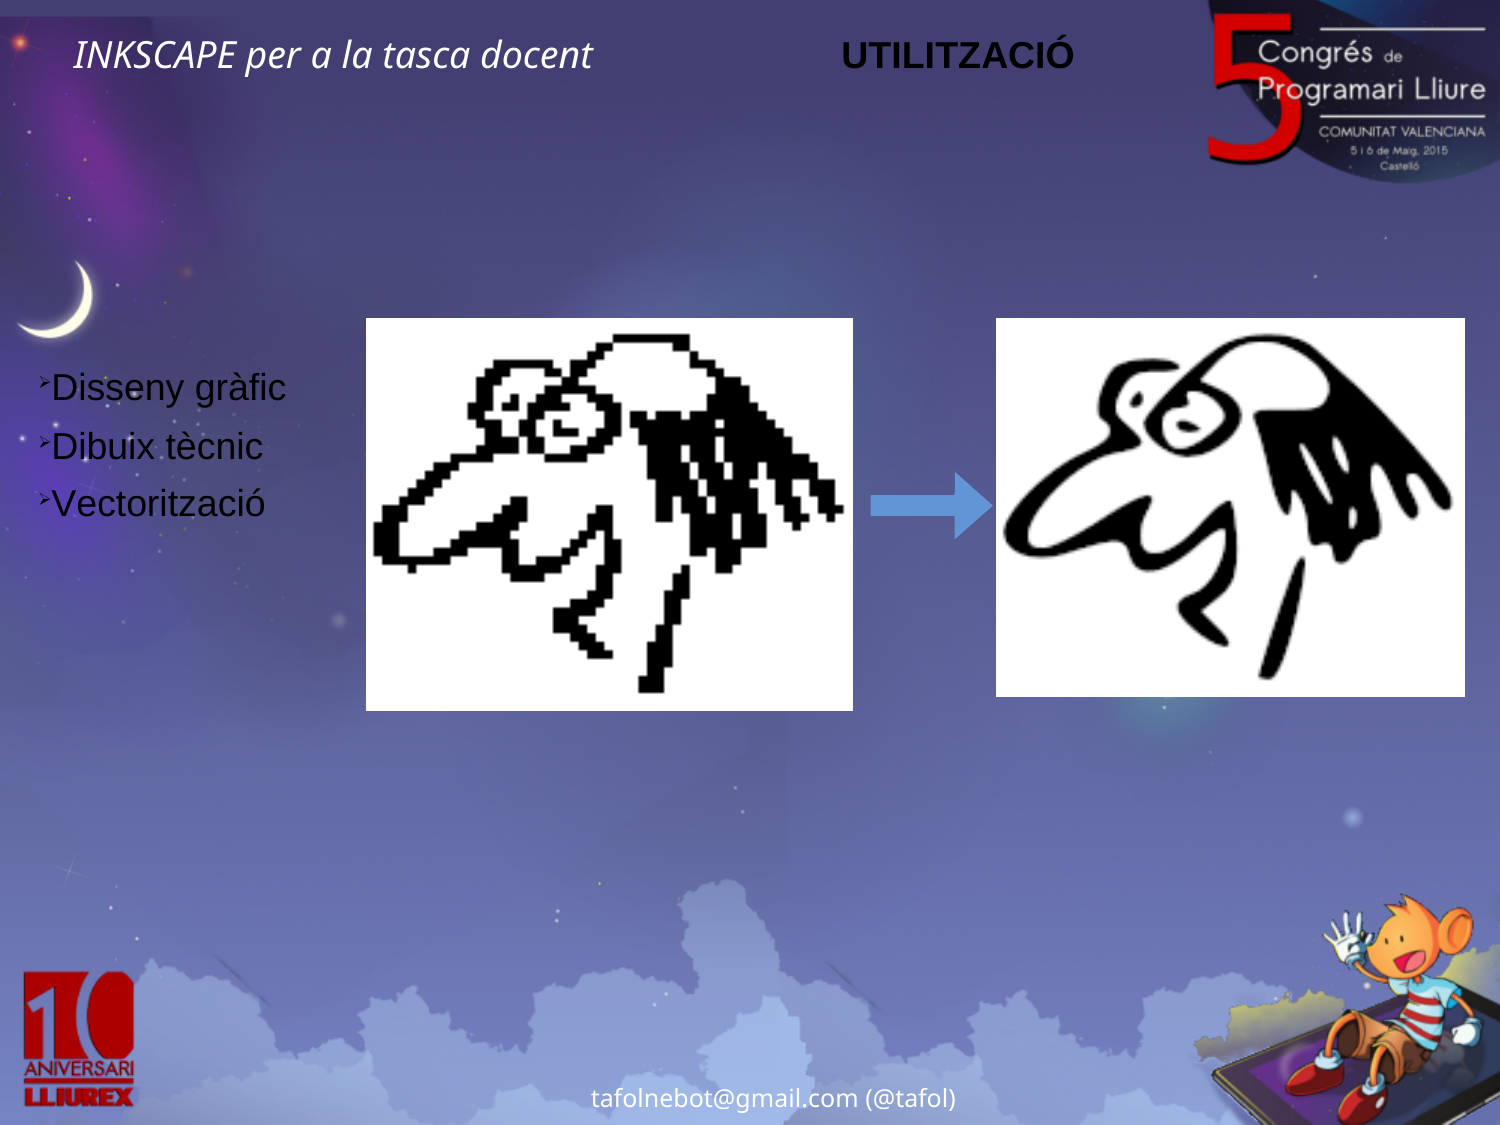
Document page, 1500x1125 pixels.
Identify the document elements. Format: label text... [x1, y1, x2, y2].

text_box Disseny gràfic [23, 355, 366, 416]
text_box UTILITZACIÓ [826, 23, 1170, 84]
text_box Dibuix tècnic [23, 416, 366, 471]
text_box Vectorització [23, 471, 520, 532]
picture [0, 0, 1500, 1125]
